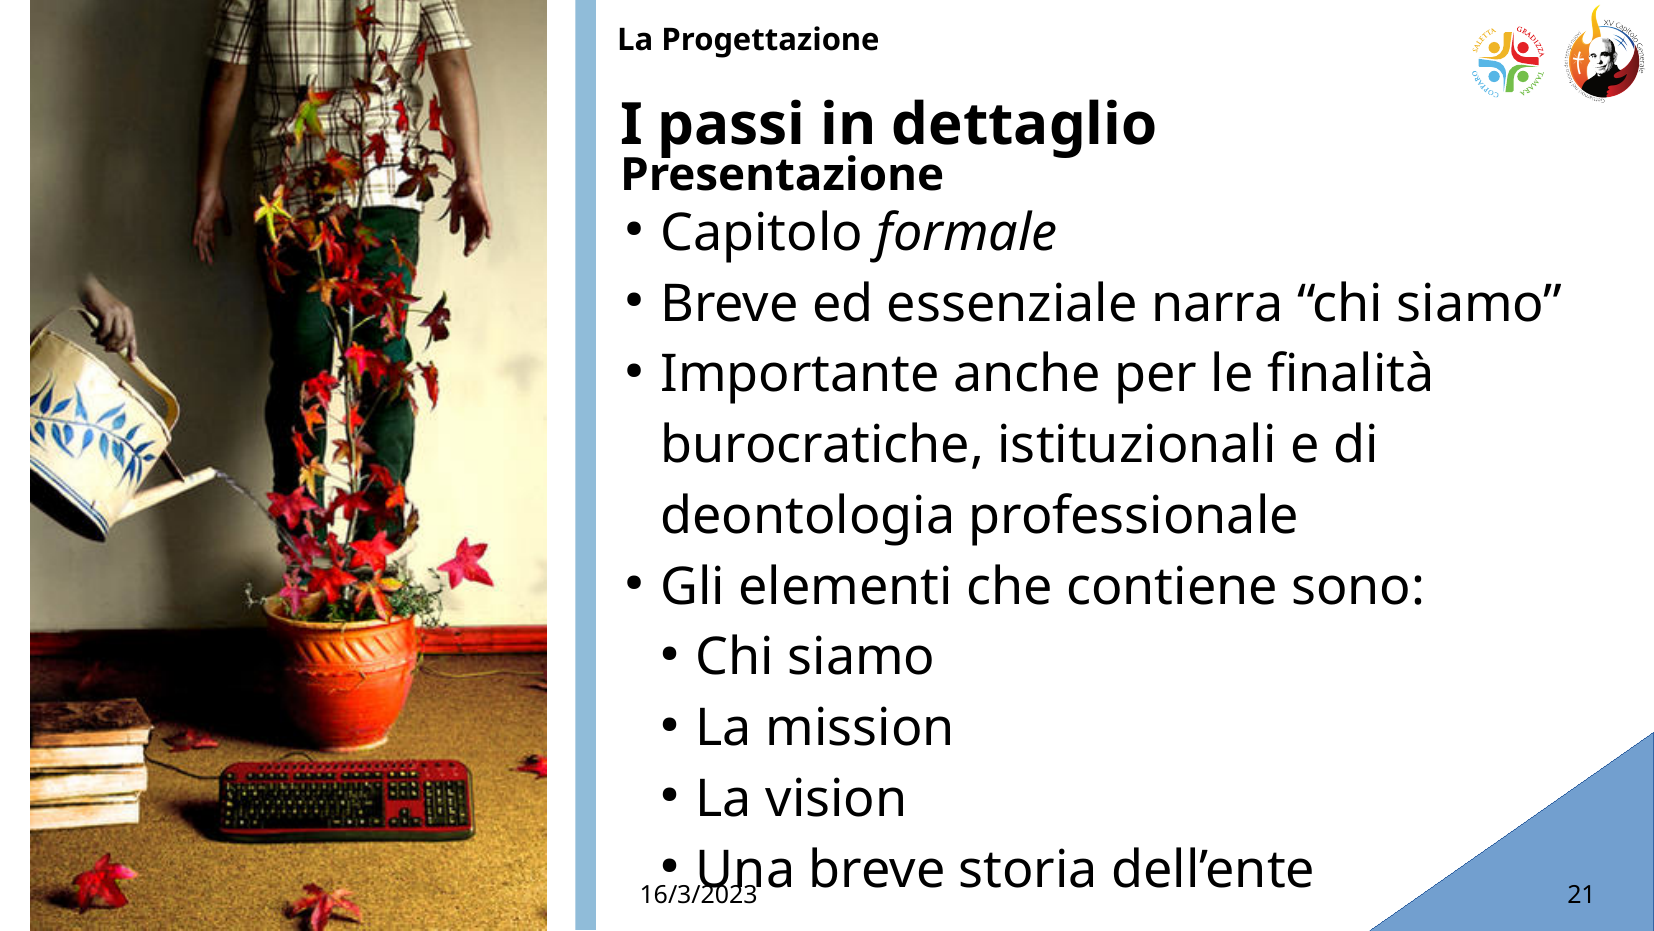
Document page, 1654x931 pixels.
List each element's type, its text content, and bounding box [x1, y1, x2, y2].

subtitle Capitolo formale Breve ed essenziale narra “chi siamo” Importante anche per le finalità burocratiche, istituzionali e di deontologia professionale Gli elementi che contiene sono: Chi siamo La mission La vision Una breve storia dell’ente [624, 194, 1602, 891]
picture [30, 0, 547, 931]
title I passi in dettaglio [620, 82, 1617, 154]
text_box La Progettazione [602, 9, 1335, 63]
title Presentazione [620, 154, 1617, 189]
picture [1563, 4, 1646, 103]
